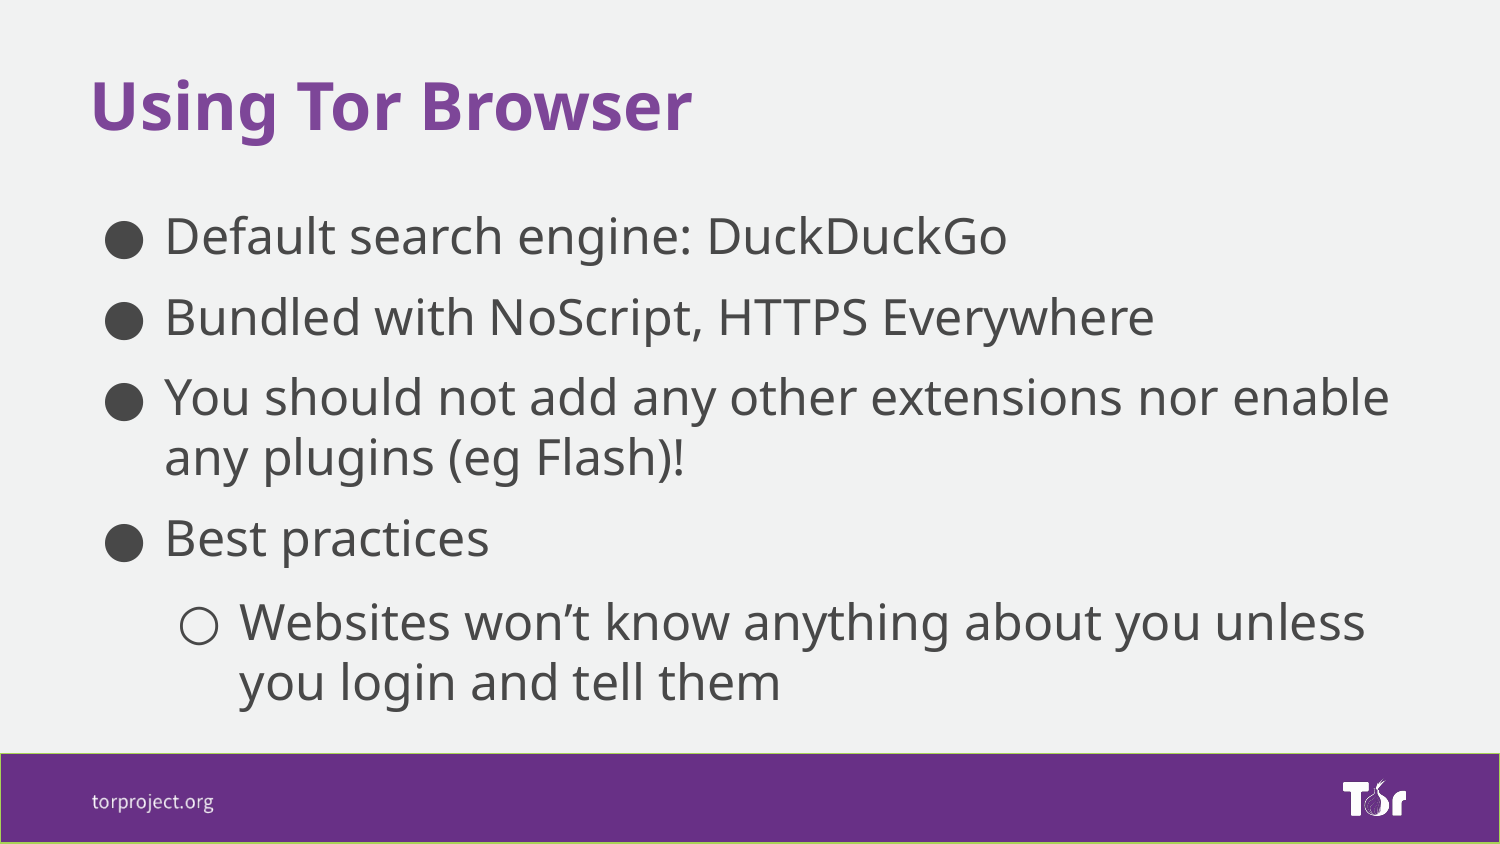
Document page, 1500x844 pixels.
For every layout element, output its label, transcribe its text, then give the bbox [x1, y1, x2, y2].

picture [75, 780, 604, 821]
text_box Using Tor Browser [75, 33, 1425, 174]
picture [1343, 778, 1406, 816]
text_box Default search engine: DuckDuckGo Bundled with NoScript, HTTPS Everywhere You should not add any other extensions nor enable any plugins (eg Flash)! Best practices Websites won’t know anything about you unless you login and tell them [75, 196, 1425, 754]
